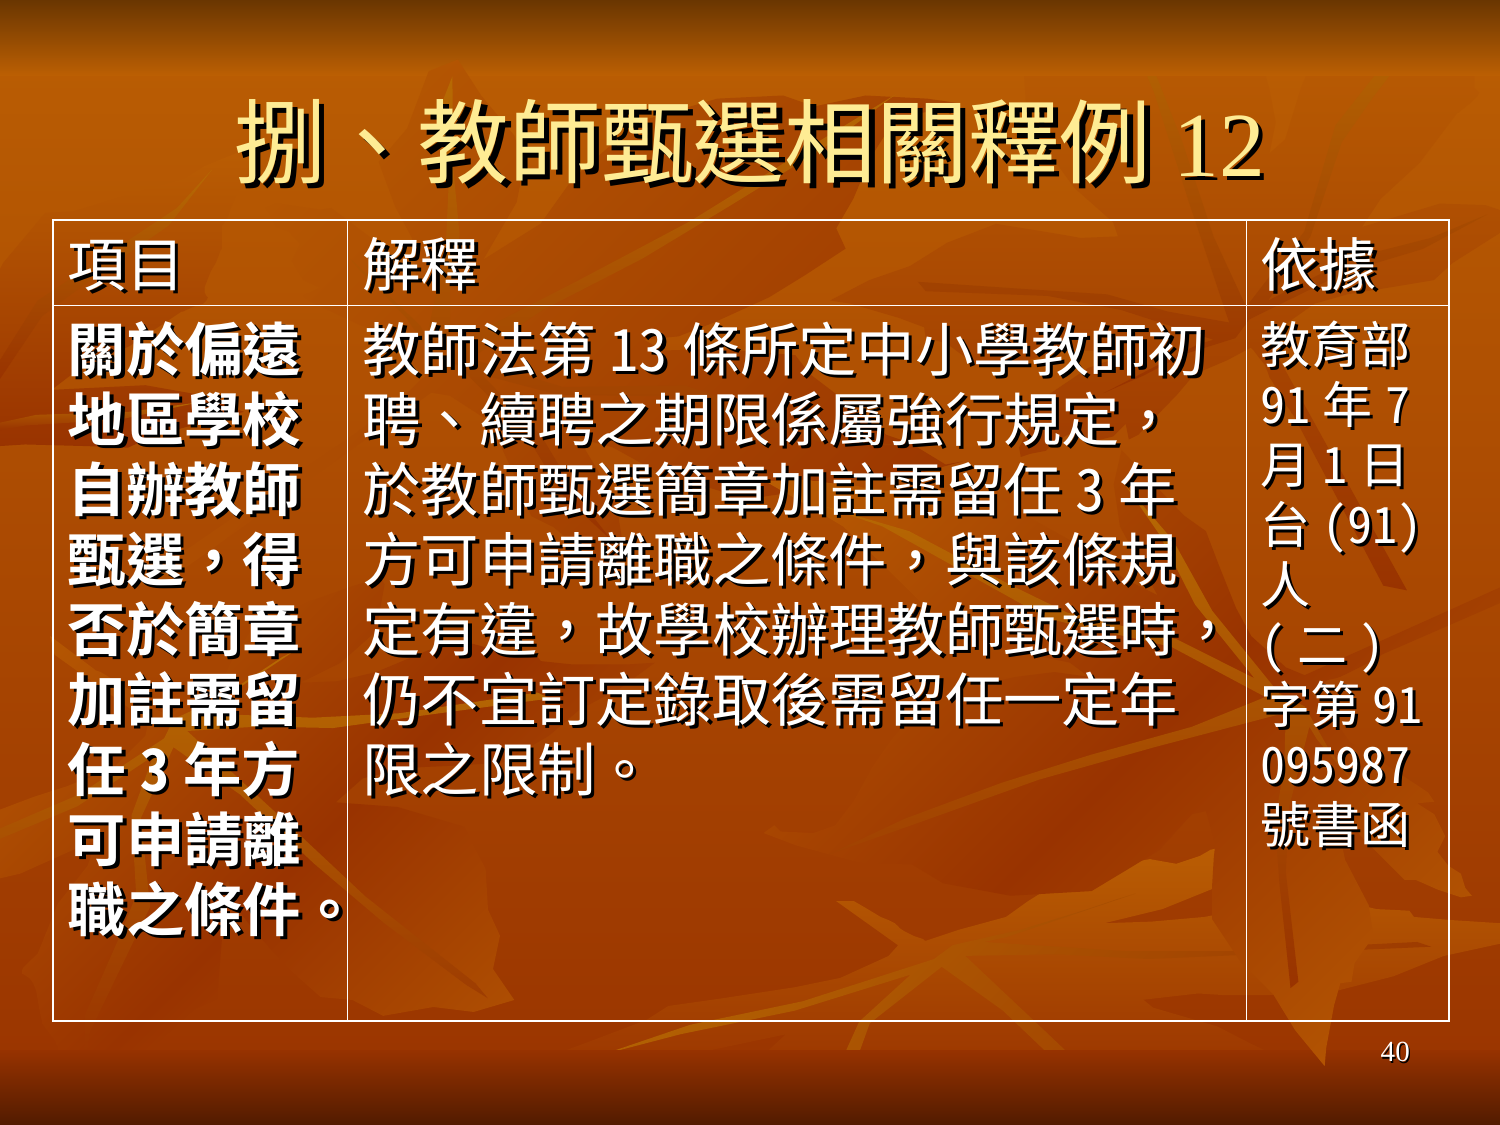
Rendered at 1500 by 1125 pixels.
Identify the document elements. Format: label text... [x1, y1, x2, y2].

table_cell 教師法第13條所定中小學教師初聘、續聘之期限係屬強行規定，於教師甄選簡章加註需留任3年方可申請離職之條件，與該條規定有違，故學校辦理教師甄選時，仍不宜訂定錄取後需留任一定年限之限制。 [348, 306, 1246, 1020]
table_cell 教育部91年7月1日台(91)人(二)字第91095987號書函 [1247, 306, 1448, 1020]
table_header 項目 [54, 221, 347, 305]
table_header 解釋 [348, 221, 1246, 305]
table_header 依據 [1247, 221, 1448, 305]
title 捌、教師甄選相關釋例12 [75, 45, 1426, 219]
table_cell 關於偏遠地區學校自辦教師甄選，得否於簡章加註需留任3年方可申請離職之條件。 [54, 306, 347, 1020]
